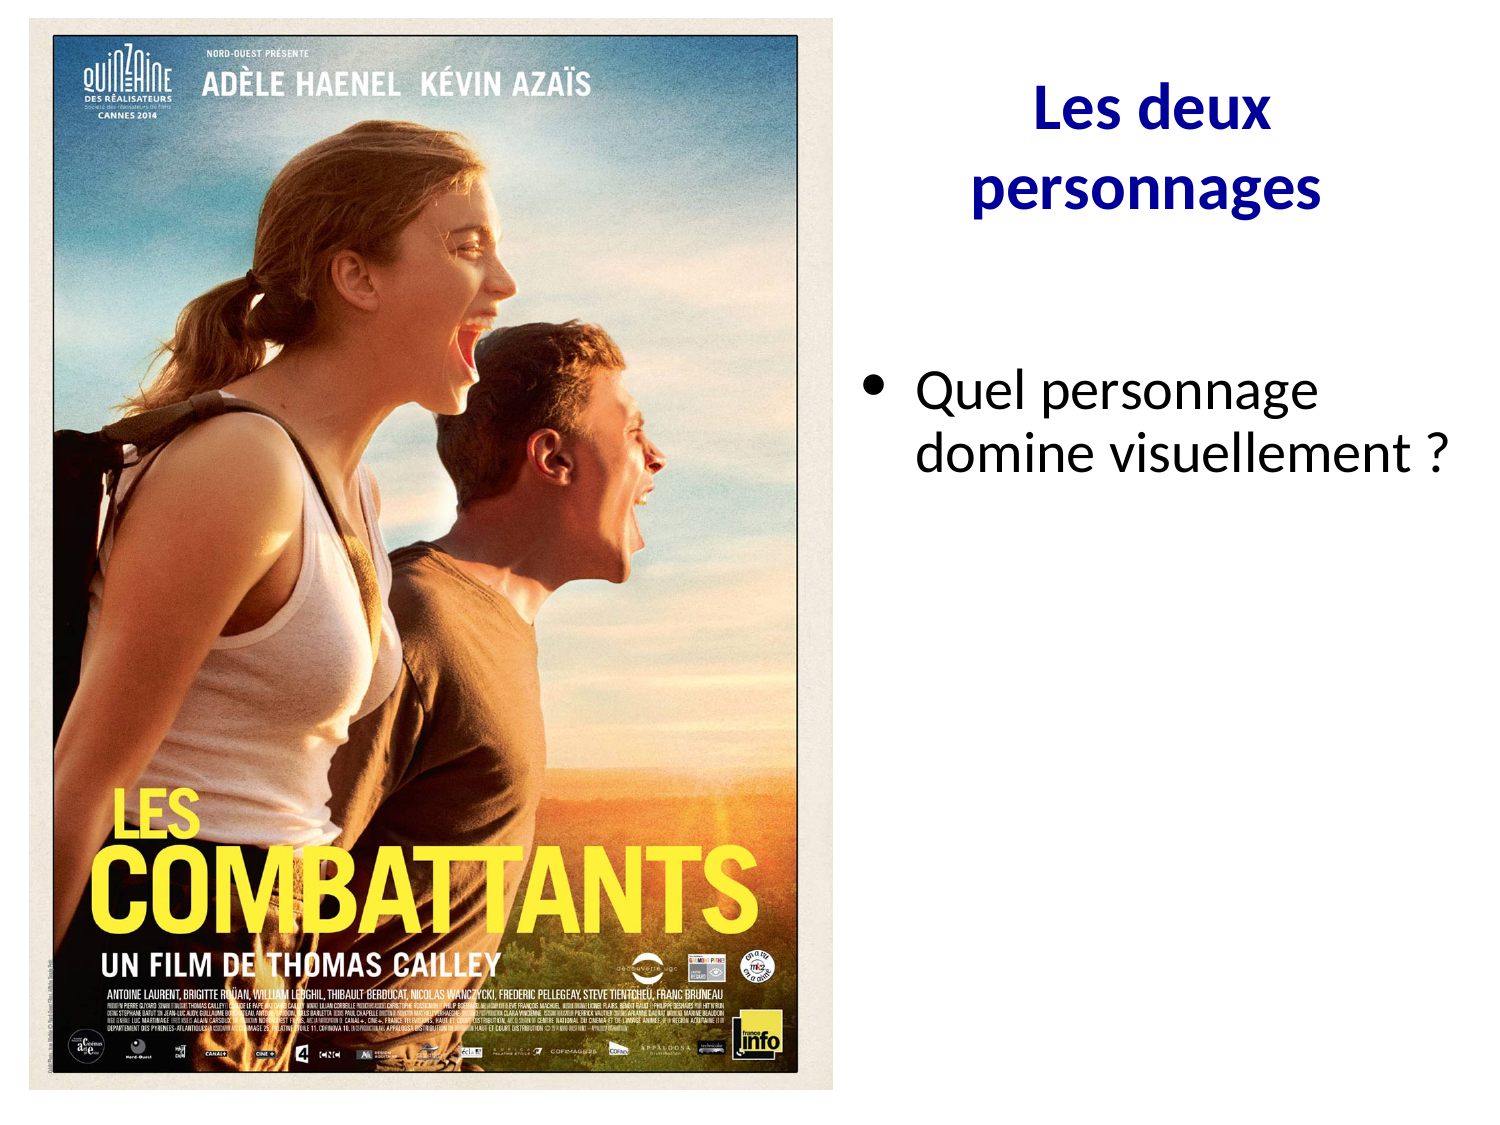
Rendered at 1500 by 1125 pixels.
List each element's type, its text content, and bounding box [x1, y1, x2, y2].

picture [29, 18, 833, 1090]
title Les deux personnages [879, 30, 1427, 256]
list Quel personnage domine visuellement ? [844, 267, 1500, 1047]
